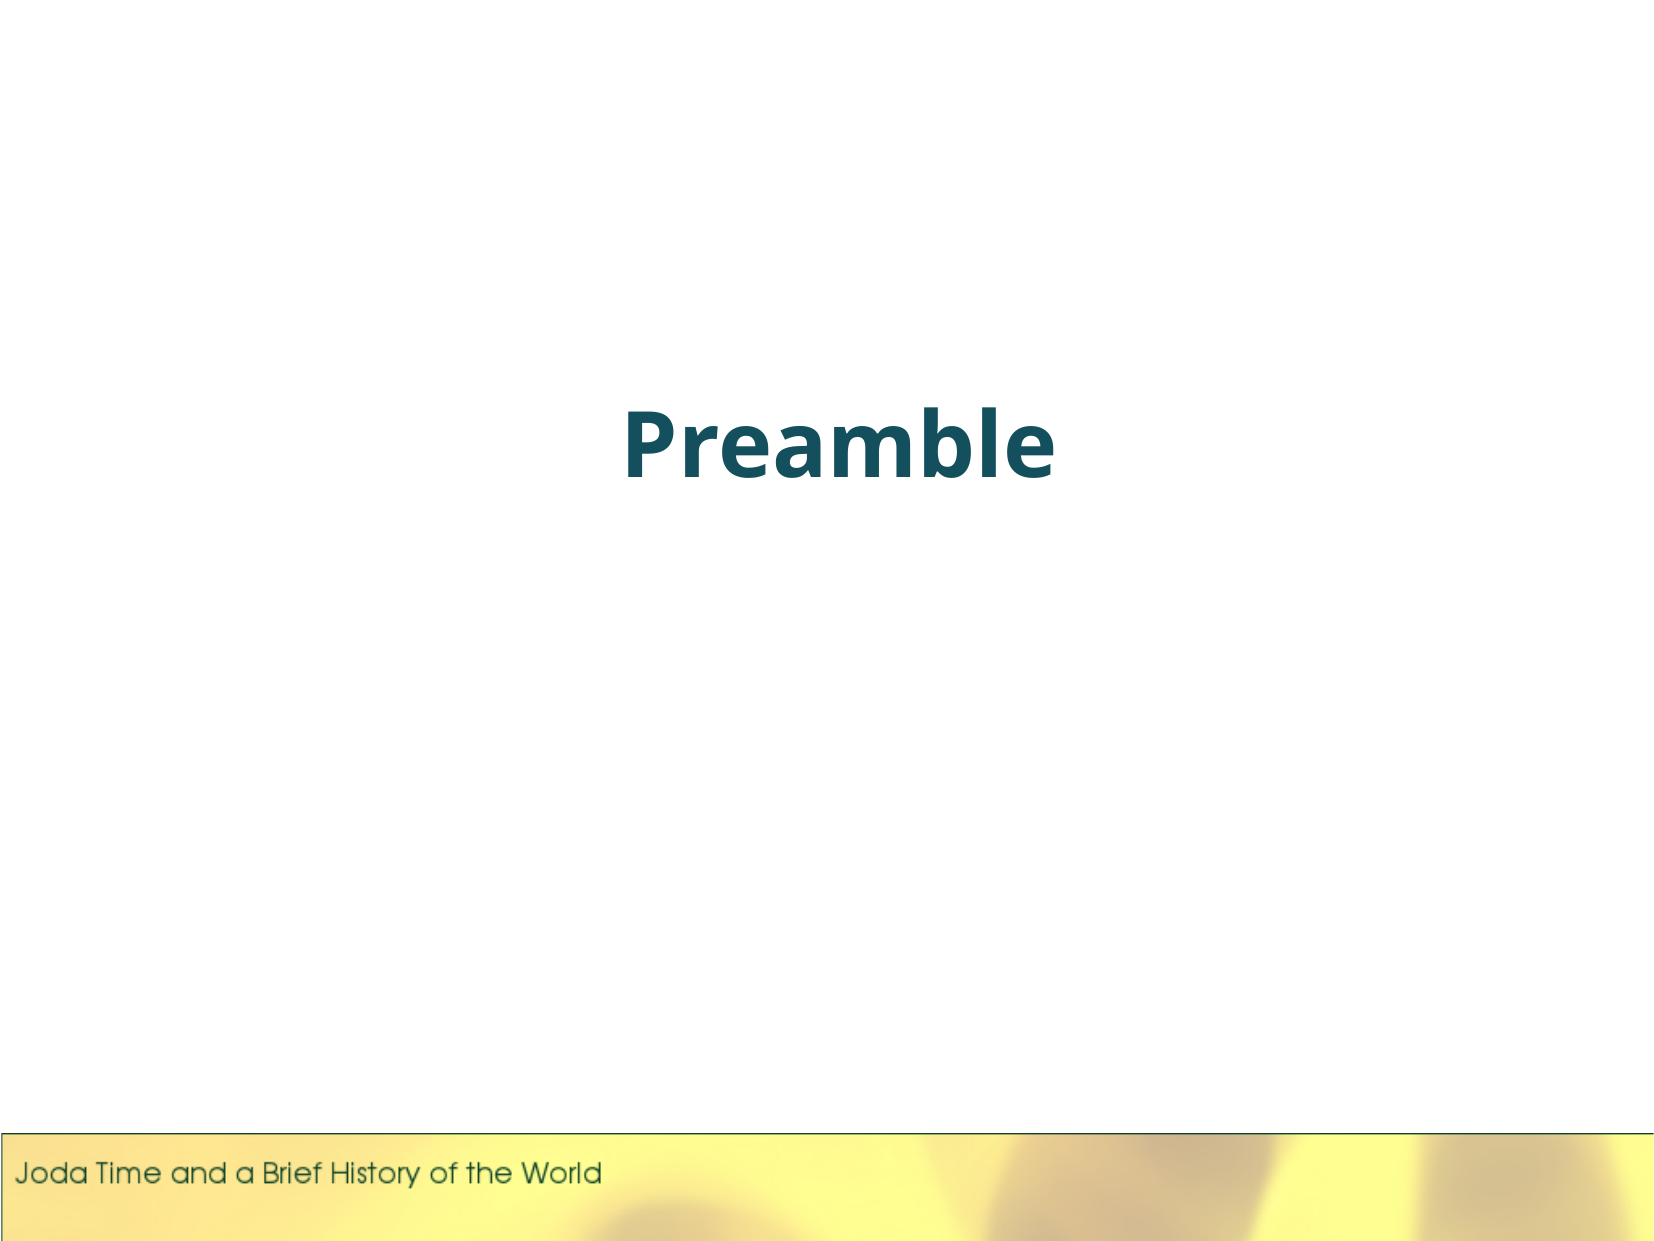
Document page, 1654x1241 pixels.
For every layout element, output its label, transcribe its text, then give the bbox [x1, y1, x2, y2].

picture [1, 1133, 1654, 1241]
title Preamble [95, 338, 1584, 546]
